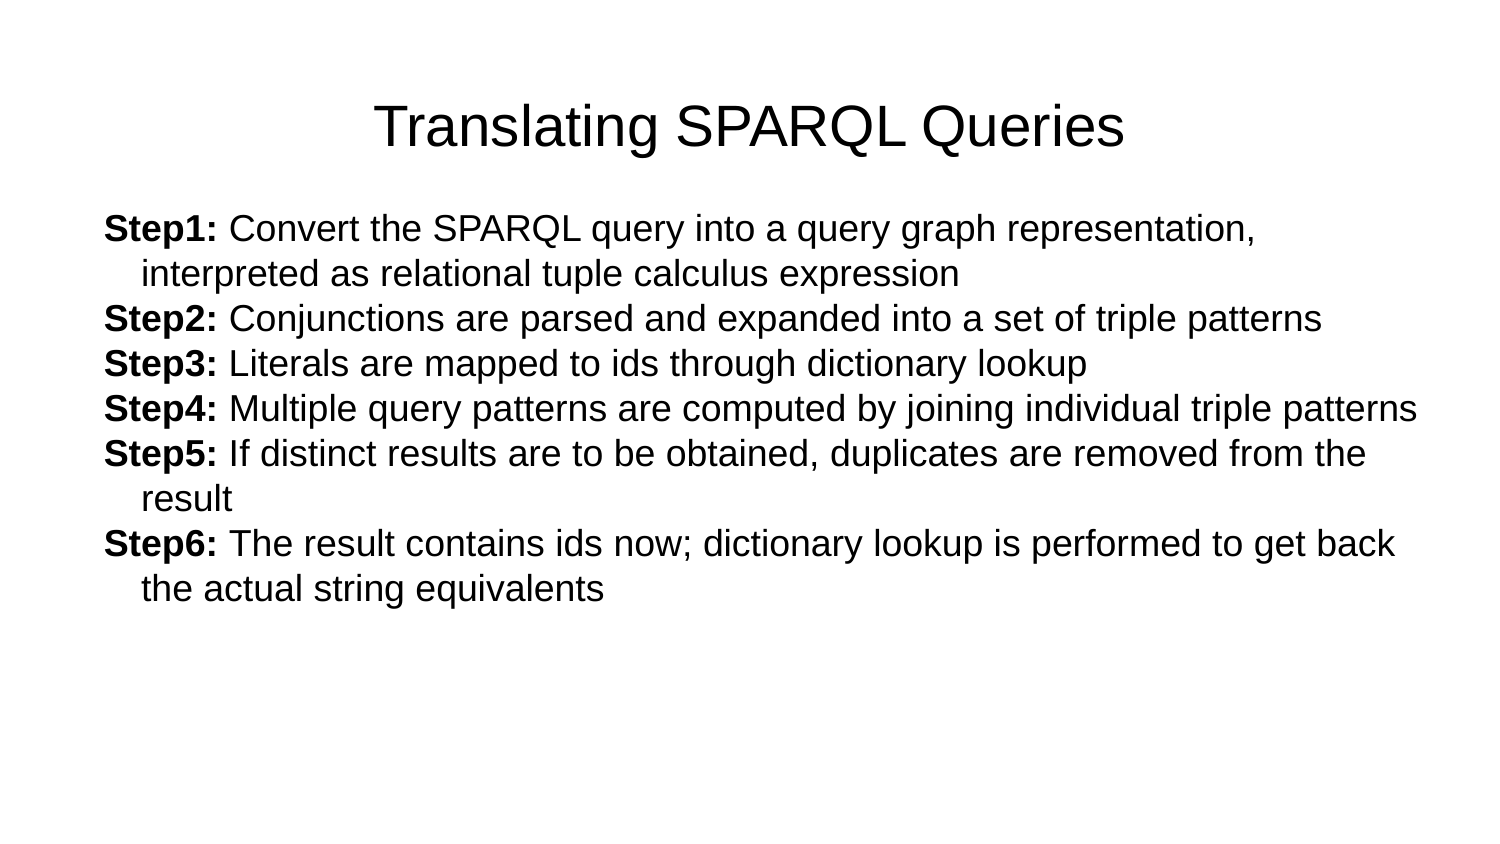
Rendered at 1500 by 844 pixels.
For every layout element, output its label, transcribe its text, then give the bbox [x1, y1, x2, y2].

text_box Translating SPARQL Queries [51, 72, 1449, 167]
text_box Step1: Convert the SPARQL query into a query graph representation, interpreted as relational tuple calculus expression Step2: Conjunctions are parsed and expanded into a set of triple patterns Step3: Literals are mapped to ids through dictionary lookup Step4: Multiple query patterns are computed by joining individual triple patterns Step5: If distinct results are to be obtained, duplicates are removed from the result Step6: The result contains ids now; dictionary lookup is performed to get back the actual string equivalents [51, 189, 1449, 750]
